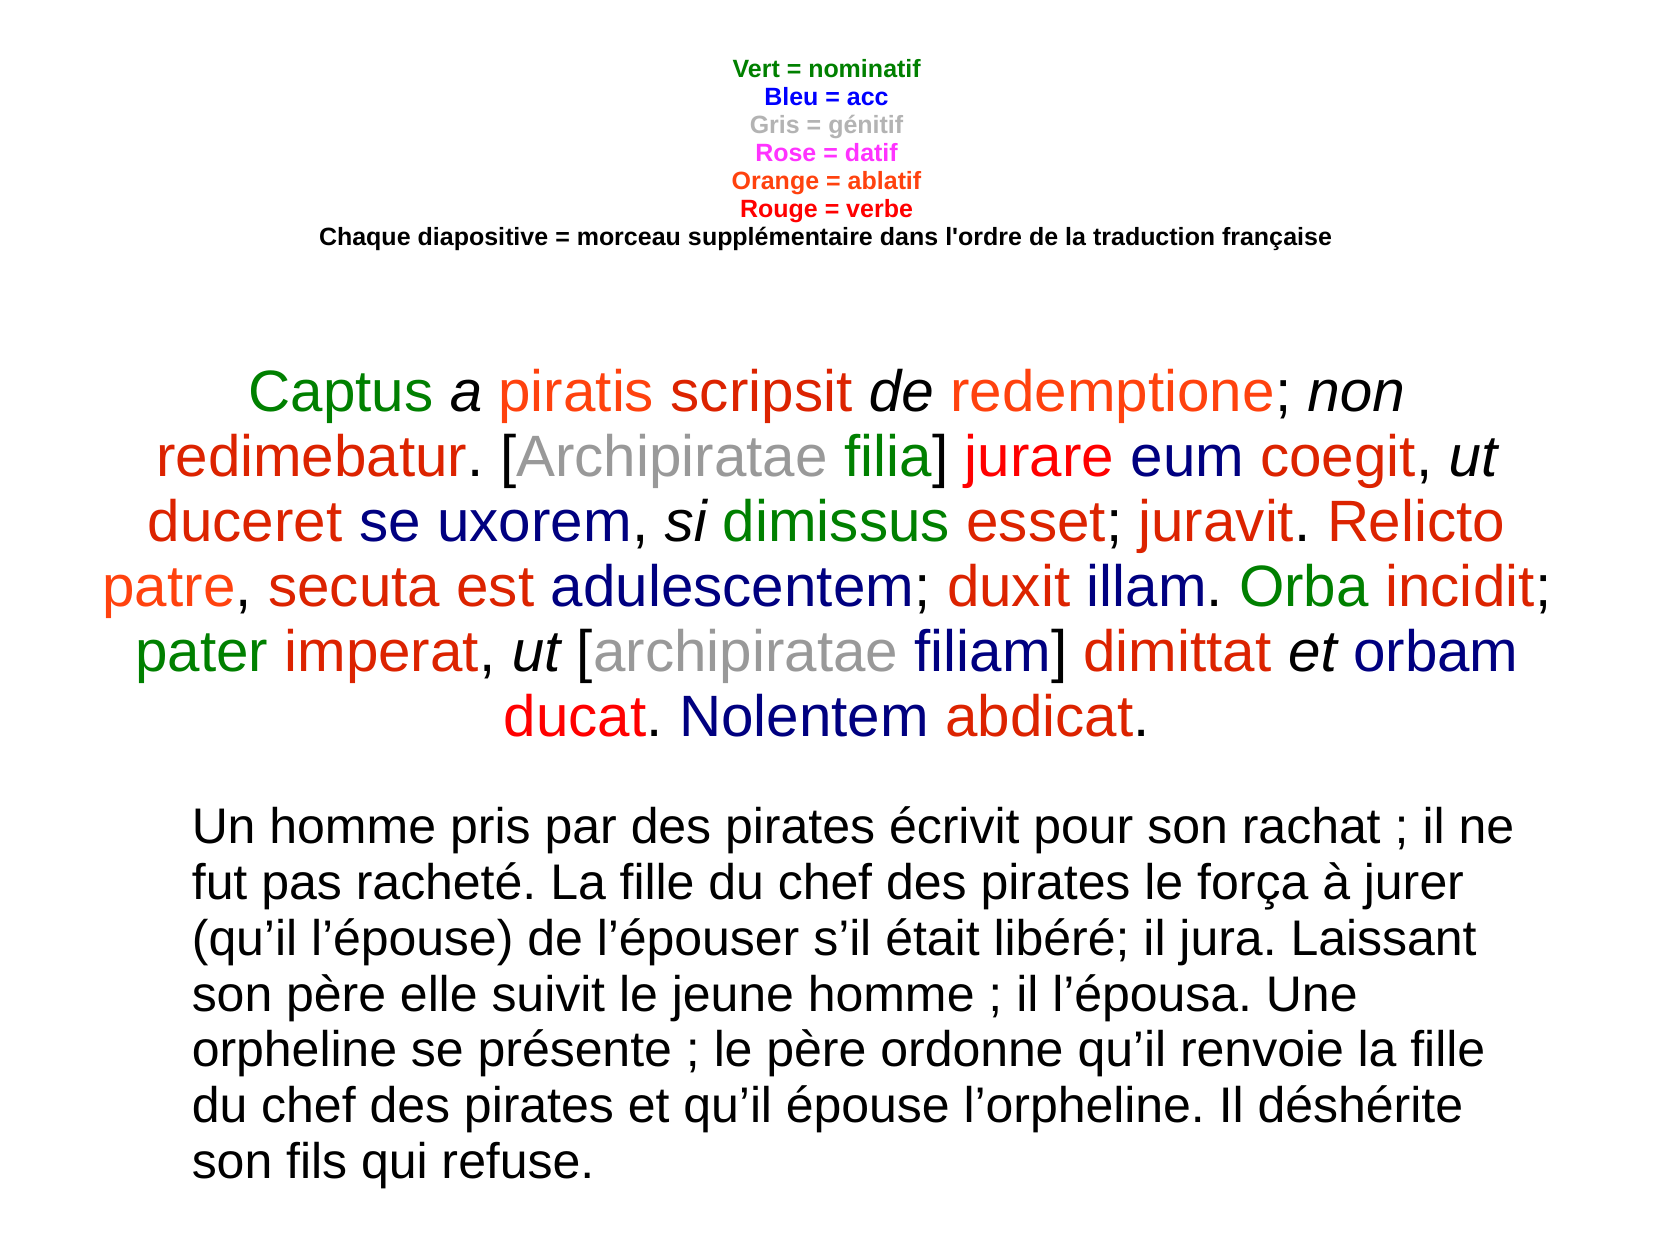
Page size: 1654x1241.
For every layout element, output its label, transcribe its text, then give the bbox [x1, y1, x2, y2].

subtitle Captus a piratis scripsit de redemptione; non redimebatur. [Archipiratae filia] jurare eum coegit, ut duceret se uxorem, si dimissus esset; juravit. Relicto patre, secuta est adulescentem; duxit illam. Orba incidit; pater imperat, ut [archipiratae filiam] dimittat et orbam ducat. Nolentem abdicat. [82, 256, 1571, 851]
text_box Un homme pris par des pirates écrivit pour son rachat ; il ne fut pas racheté. La fille du chef des pirates le força à jurer (qu’il l’épouse) de l’épouser s’il était libéré; il jura. Laissant son père elle suivit le jeune homme ; il l’épousa. Une orpheline se présente ; le père ordonne qu’il renvoie la fille du chef des pirates et qu’il épouse l’orpheline. Il déshérite son fils qui refuse. [177, 791, 1560, 1197]
title Vert = nominatif Bleu = acc Gris = génitif Rose = datif Orange = ablatif Rouge = verbe Chaque diapositive = morceau supplémentaire dans l'ordre de la traduction française [82, 49, 1571, 256]
